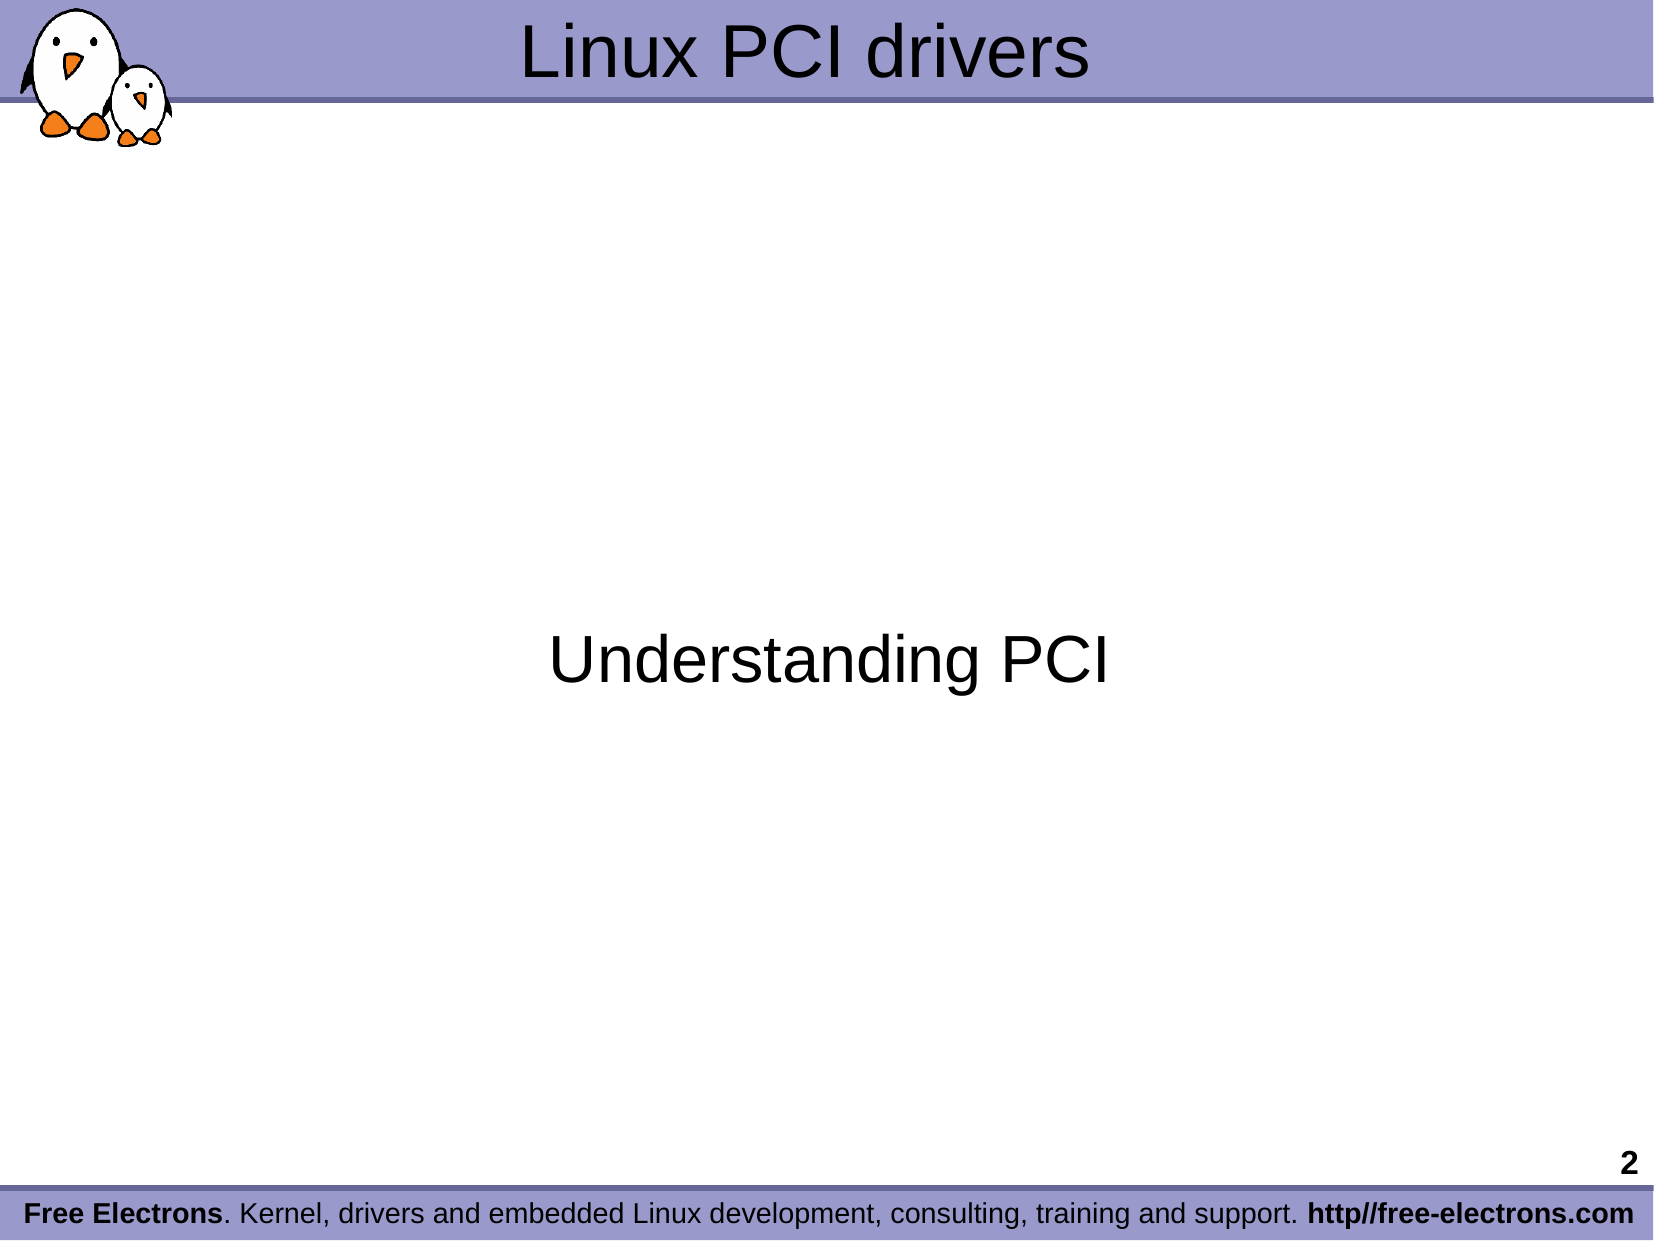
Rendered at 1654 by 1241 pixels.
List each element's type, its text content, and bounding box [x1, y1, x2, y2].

picture [20, 8, 172, 147]
subtitle Understanding PCI [68, 201, 1592, 1118]
title Linux PCI drivers [60, 0, 1551, 104]
